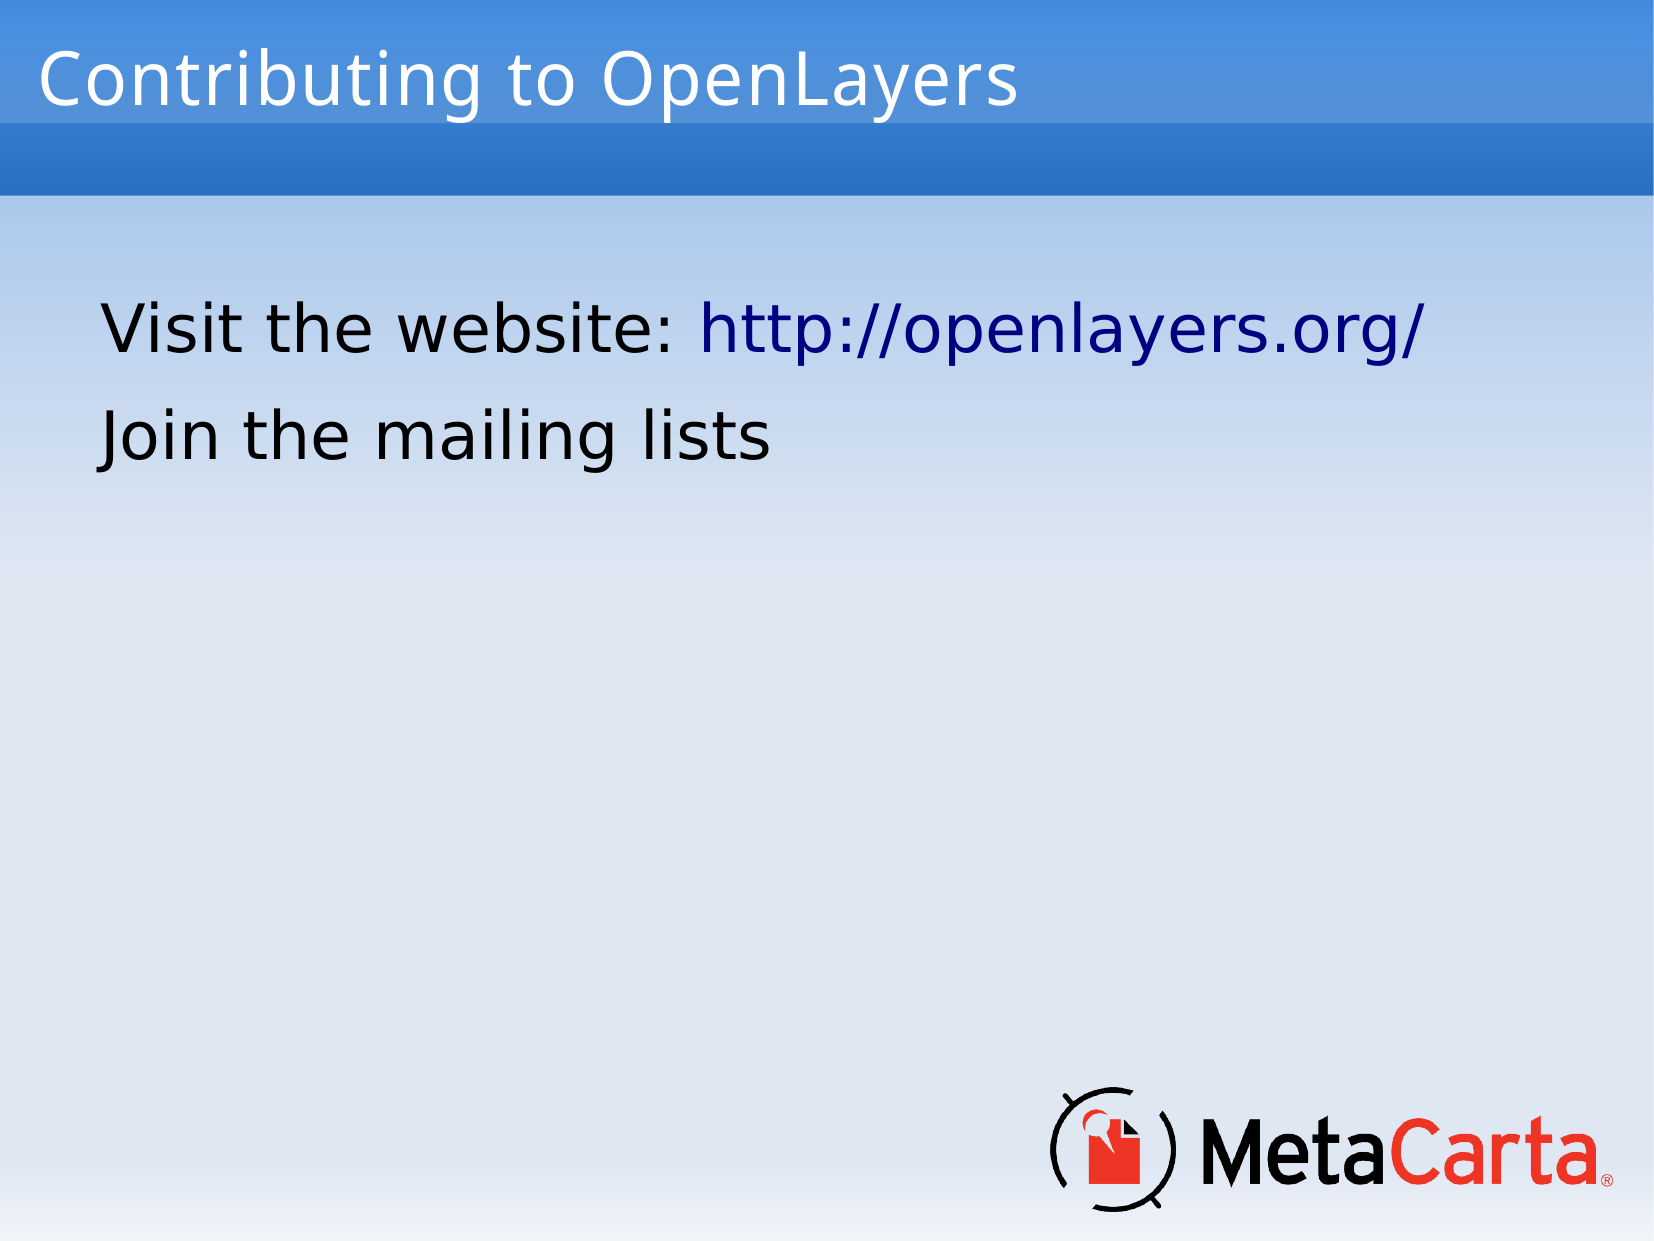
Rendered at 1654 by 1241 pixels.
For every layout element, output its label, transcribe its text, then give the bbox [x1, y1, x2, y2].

picture [0, 0, 1654, 1241]
list Visit the website: http://openlayers.org/ Join the mailing lists [82, 290, 1571, 1109]
title Contributing to OpenLayers [37, 2, 1463, 151]
